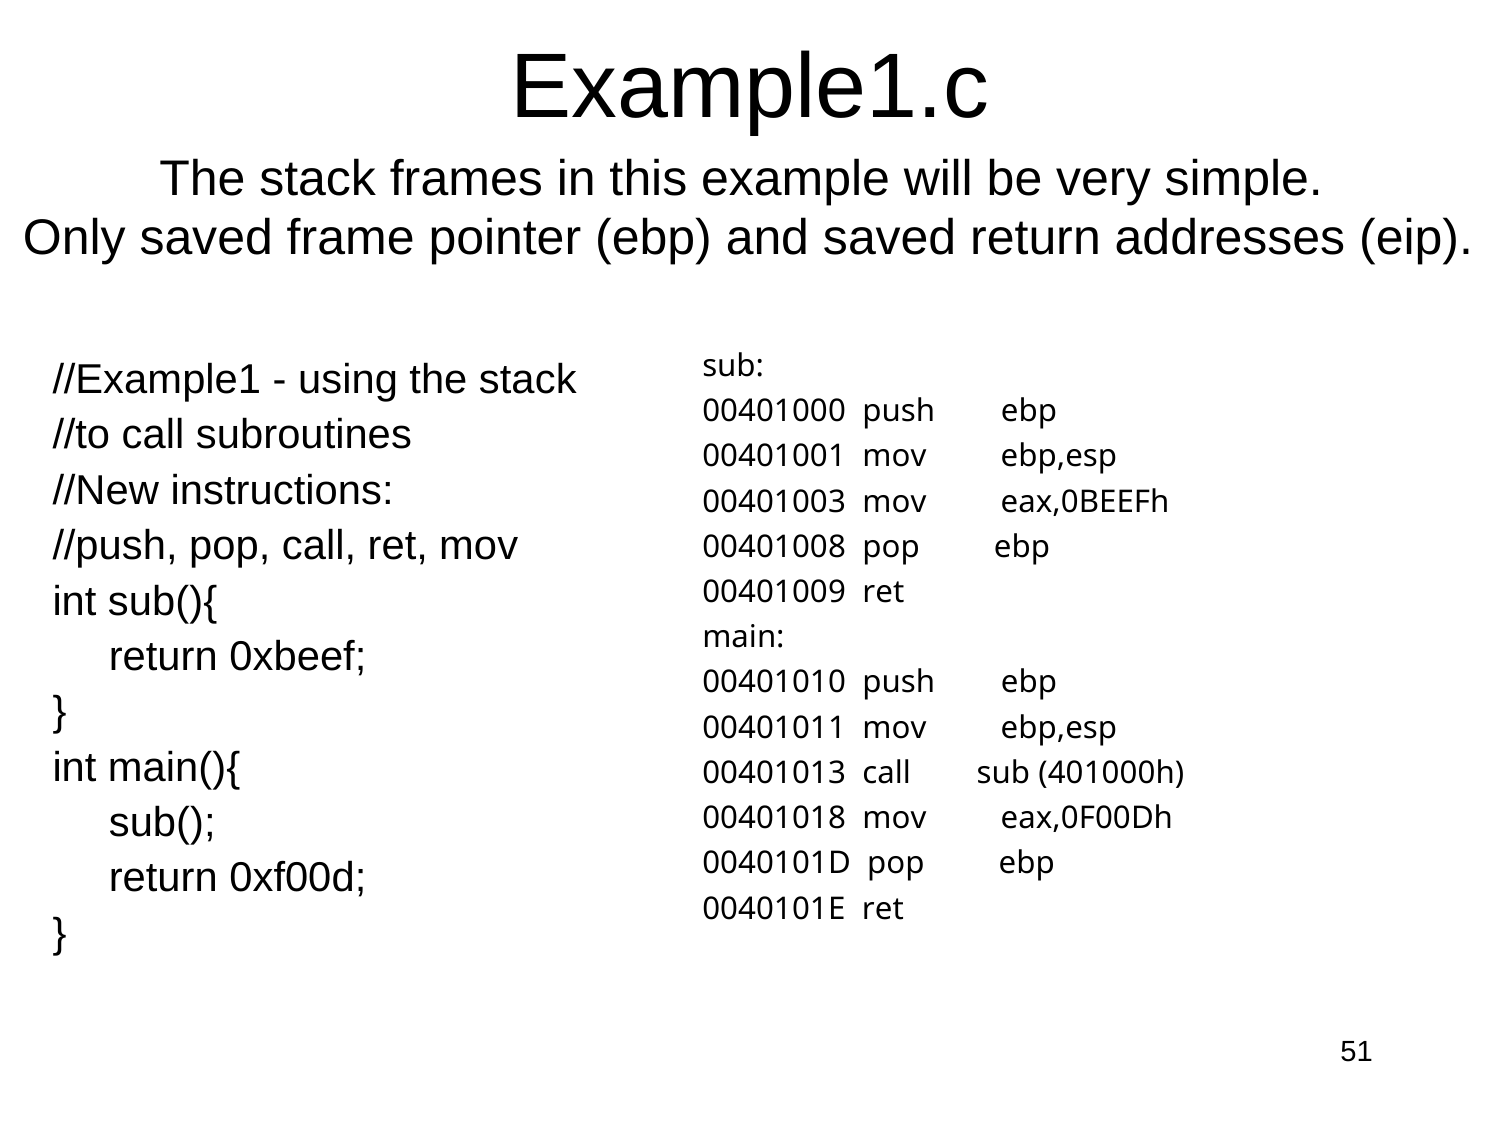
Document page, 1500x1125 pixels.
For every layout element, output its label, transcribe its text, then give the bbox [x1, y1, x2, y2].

list //Example1 - using the stack //to call subroutines //New instructions: //push, pop, call, ret, mov int sub(){ return 0xbeef; } int main(){ sub(); return 0xf00d; } [37, 349, 638, 976]
text_box The stack frames in this example will be very simple. Only saved frame pointer (ebp) and saved return addresses (eip). [8, 137, 1489, 273]
title Example1.c [112, 0, 1388, 137]
text_box <number> [1074, 1025, 1388, 1101]
text_box sub: 00401000 push ebp 00401001 mov ebp,esp 00401003 mov eax,0BEEFh 00401008 pop ebp 00401009 ret main: 00401010 push ebp 00401011 mov ebp,esp 00401013 call sub (401000h) 00401018 mov eax,0F00Dh 0040101D pop ebp 0040101E ret [687, 337, 1450, 963]
